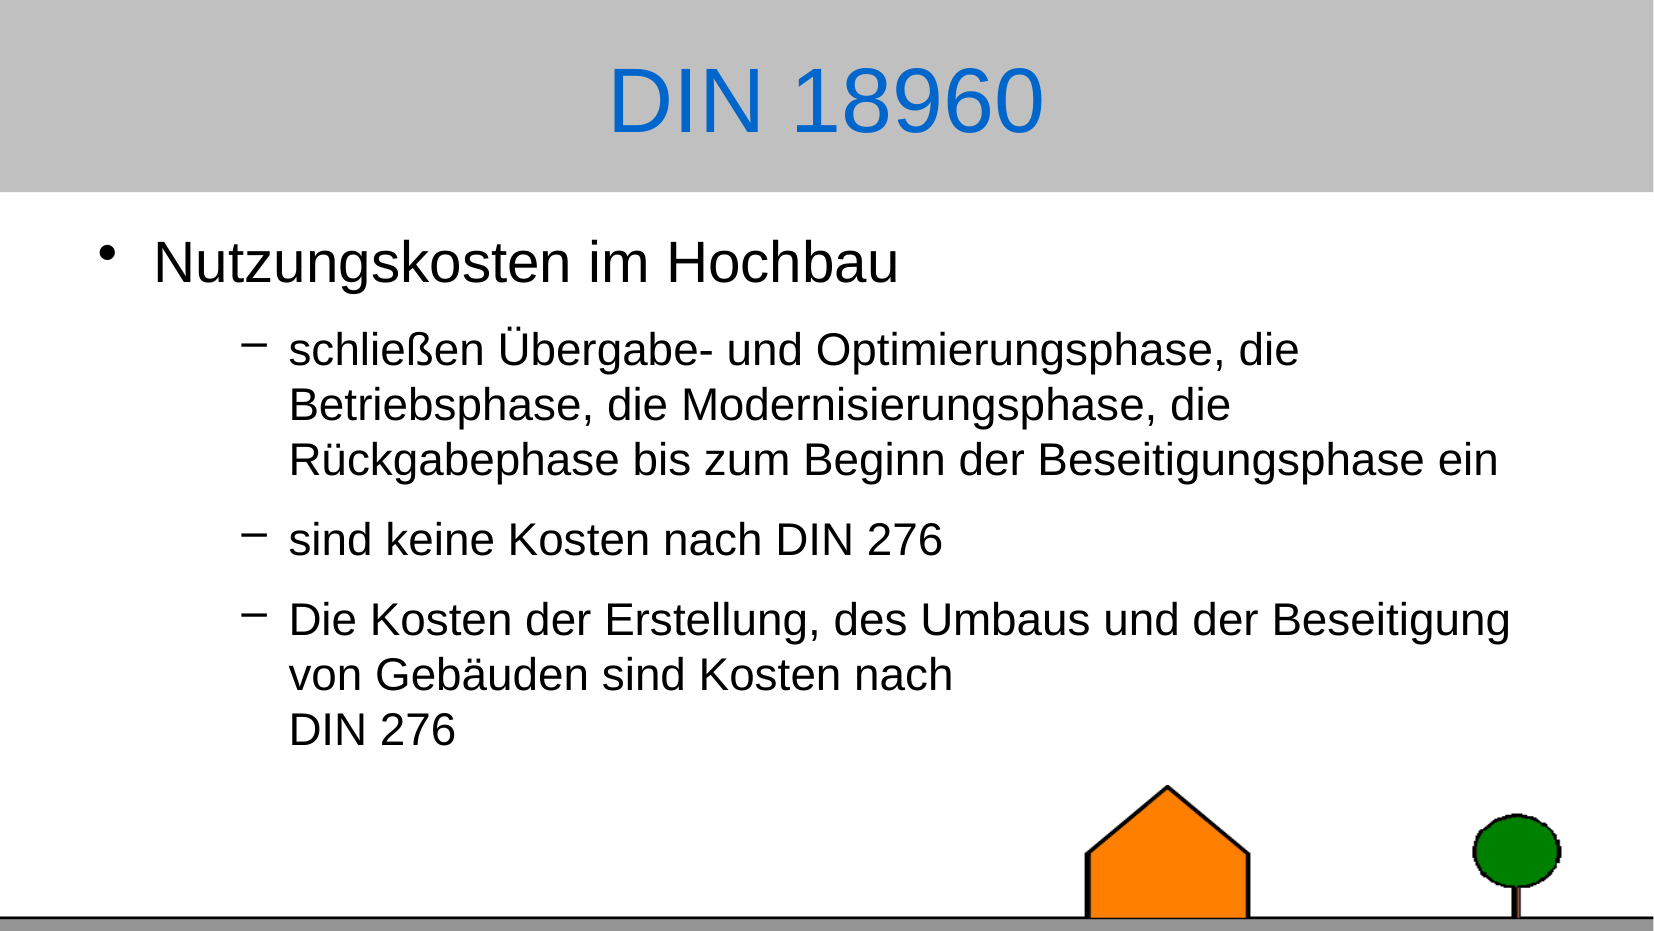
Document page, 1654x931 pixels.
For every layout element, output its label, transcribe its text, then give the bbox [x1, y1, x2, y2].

list Nutzungskosten im Hochbau schließen Übergabe- und Optimierungsphase, die Betriebsphase, die Modernisierungsphase, die Rückgabephase bis zum Beginn der Beseitigungsphase ein sind keine Kosten nach DIN 276 Die Kosten der Erstellung, des Umbaus und der Beseitigung von Gebäuden sind Kosten nach DIN 276 [82, 217, 1571, 831]
picture [0, 785, 1654, 931]
title DIN 18960 [0, 0, 1654, 193]
